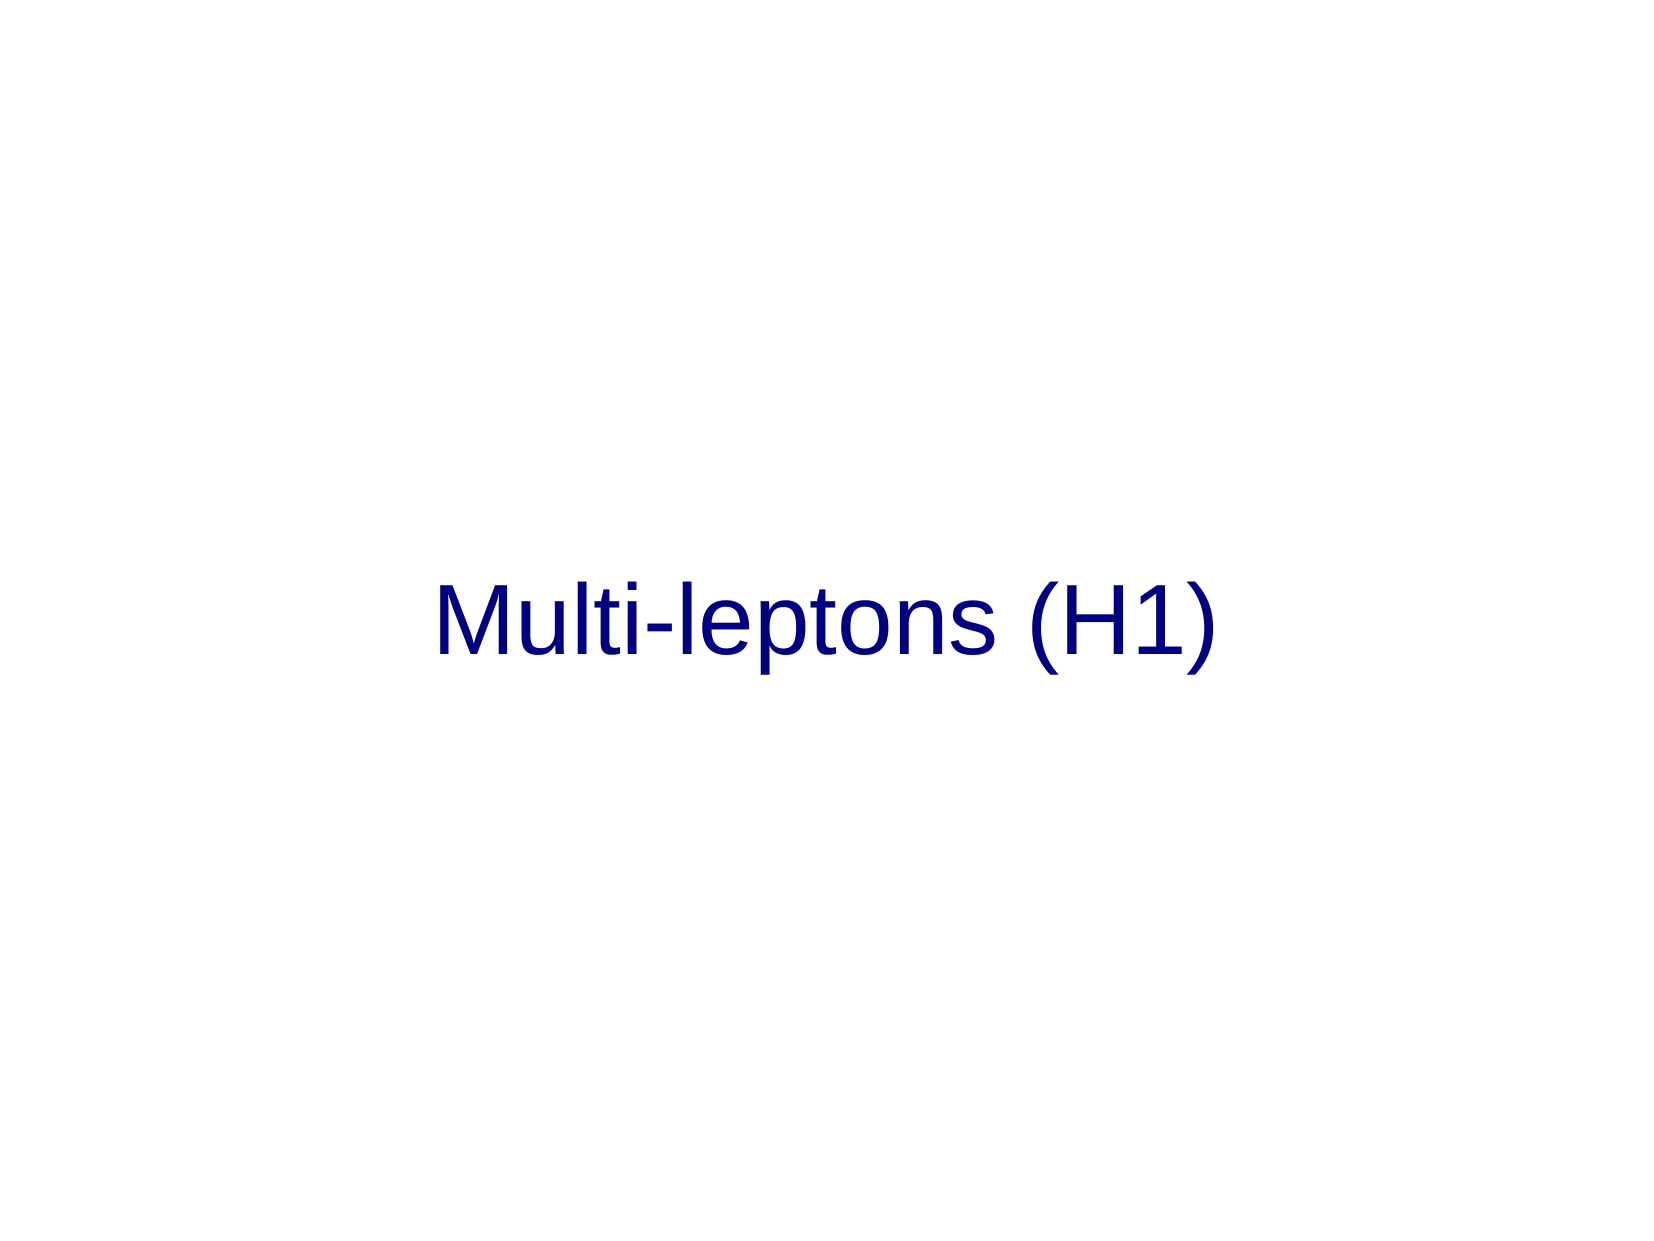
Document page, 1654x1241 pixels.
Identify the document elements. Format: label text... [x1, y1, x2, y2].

text_box Multi-leptons (H1) [82, 210, 1571, 1030]
